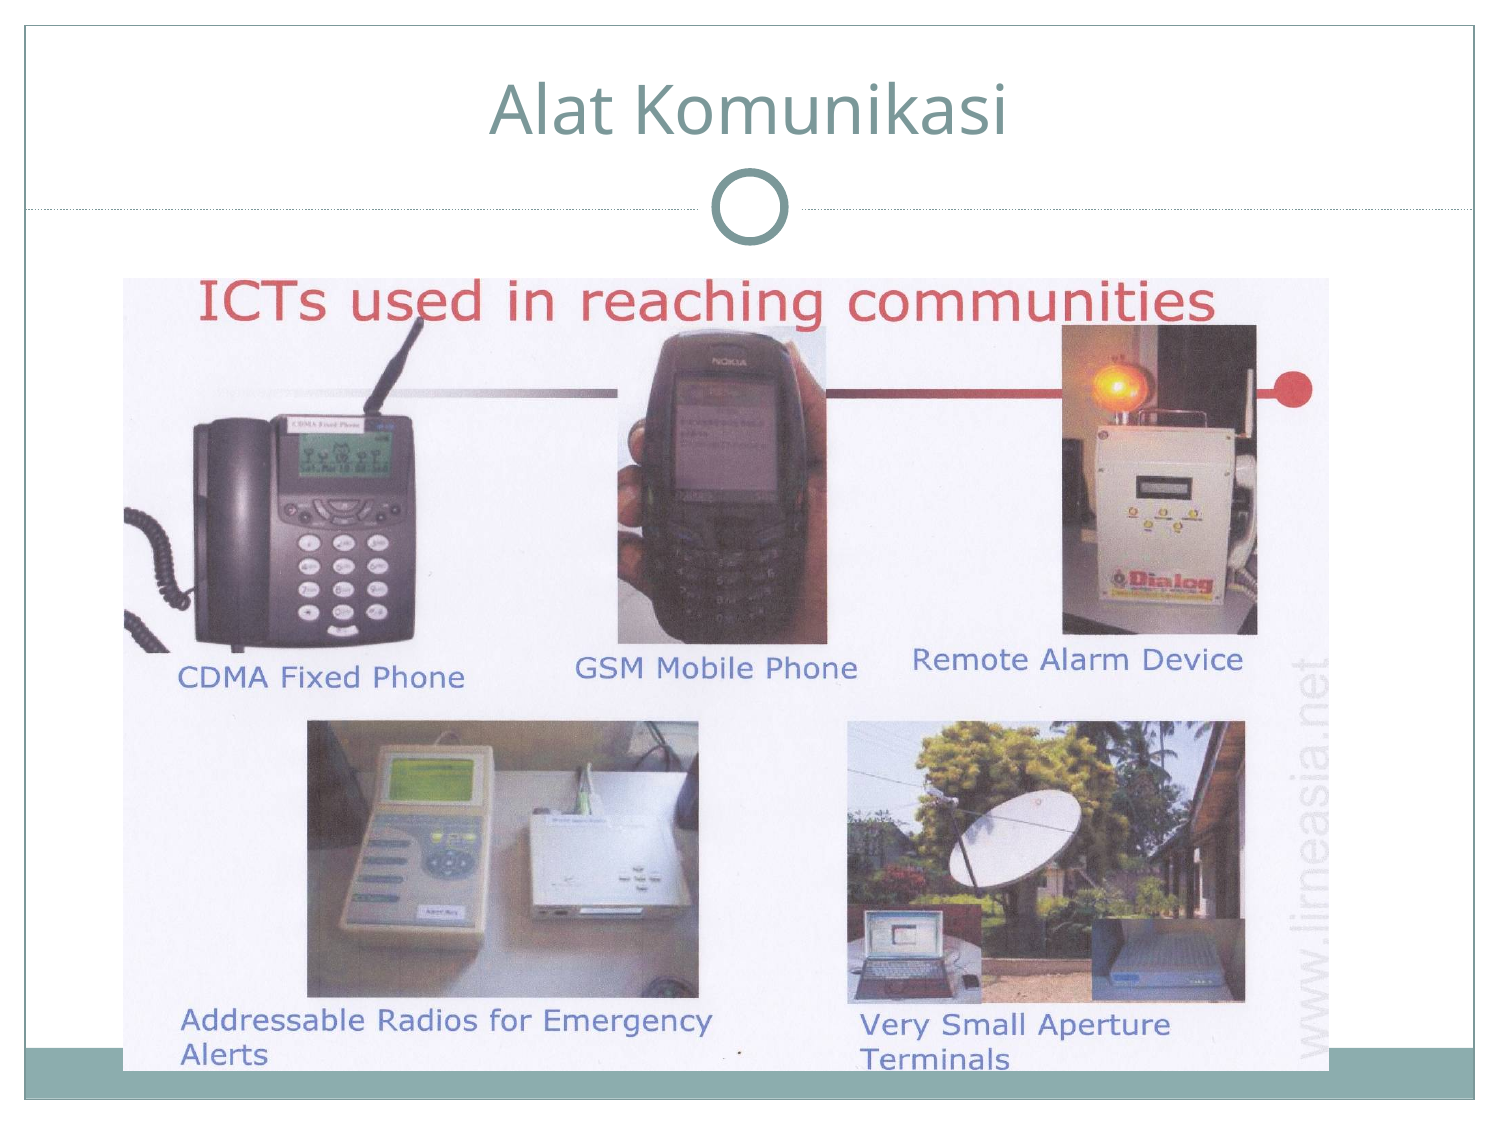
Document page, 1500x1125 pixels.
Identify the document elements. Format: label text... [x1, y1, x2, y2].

title Alat Komunikasi [49, 37, 1450, 162]
picture [123, 278, 1329, 1071]
